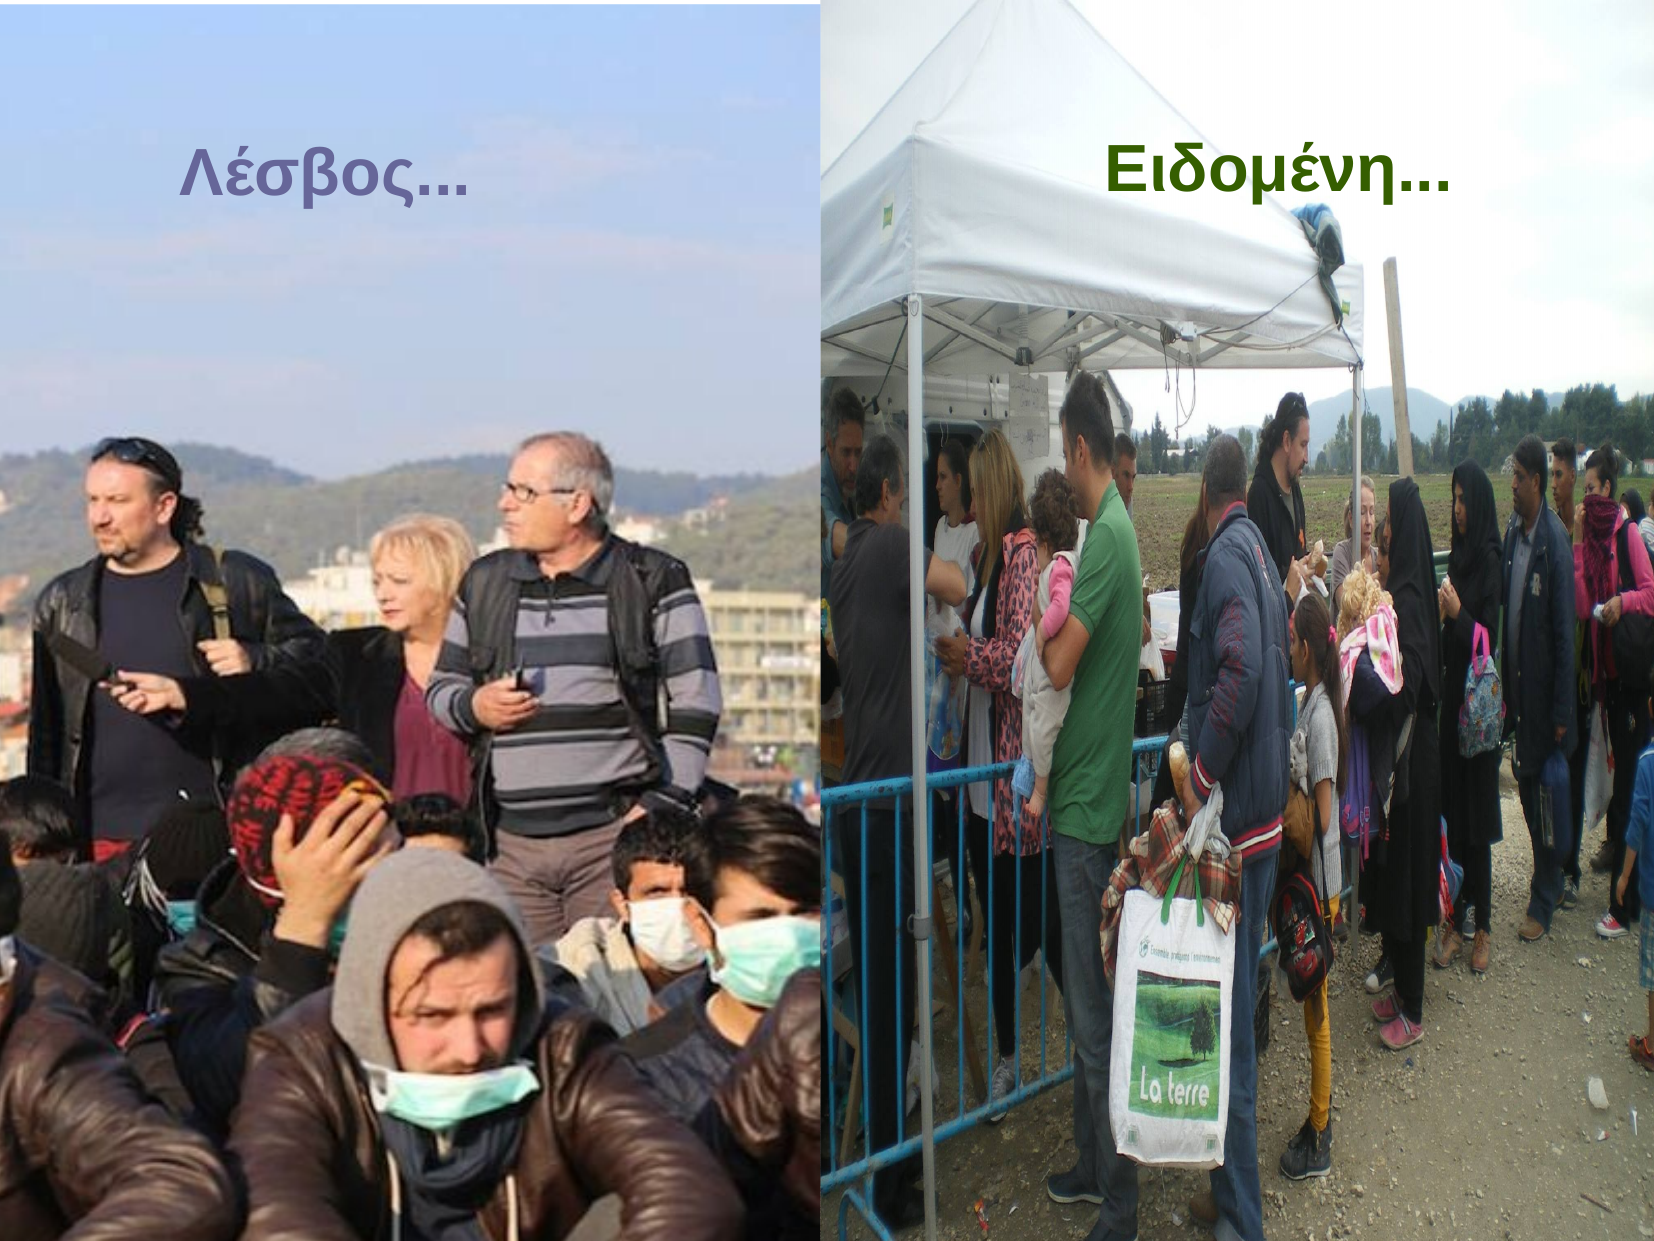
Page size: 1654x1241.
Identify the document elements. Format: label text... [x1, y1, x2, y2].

text_box Ειδομένη... [1043, 123, 1515, 214]
text_box [0, 0, 1654, 1241]
text_box Λέσβος... [19, 127, 632, 218]
